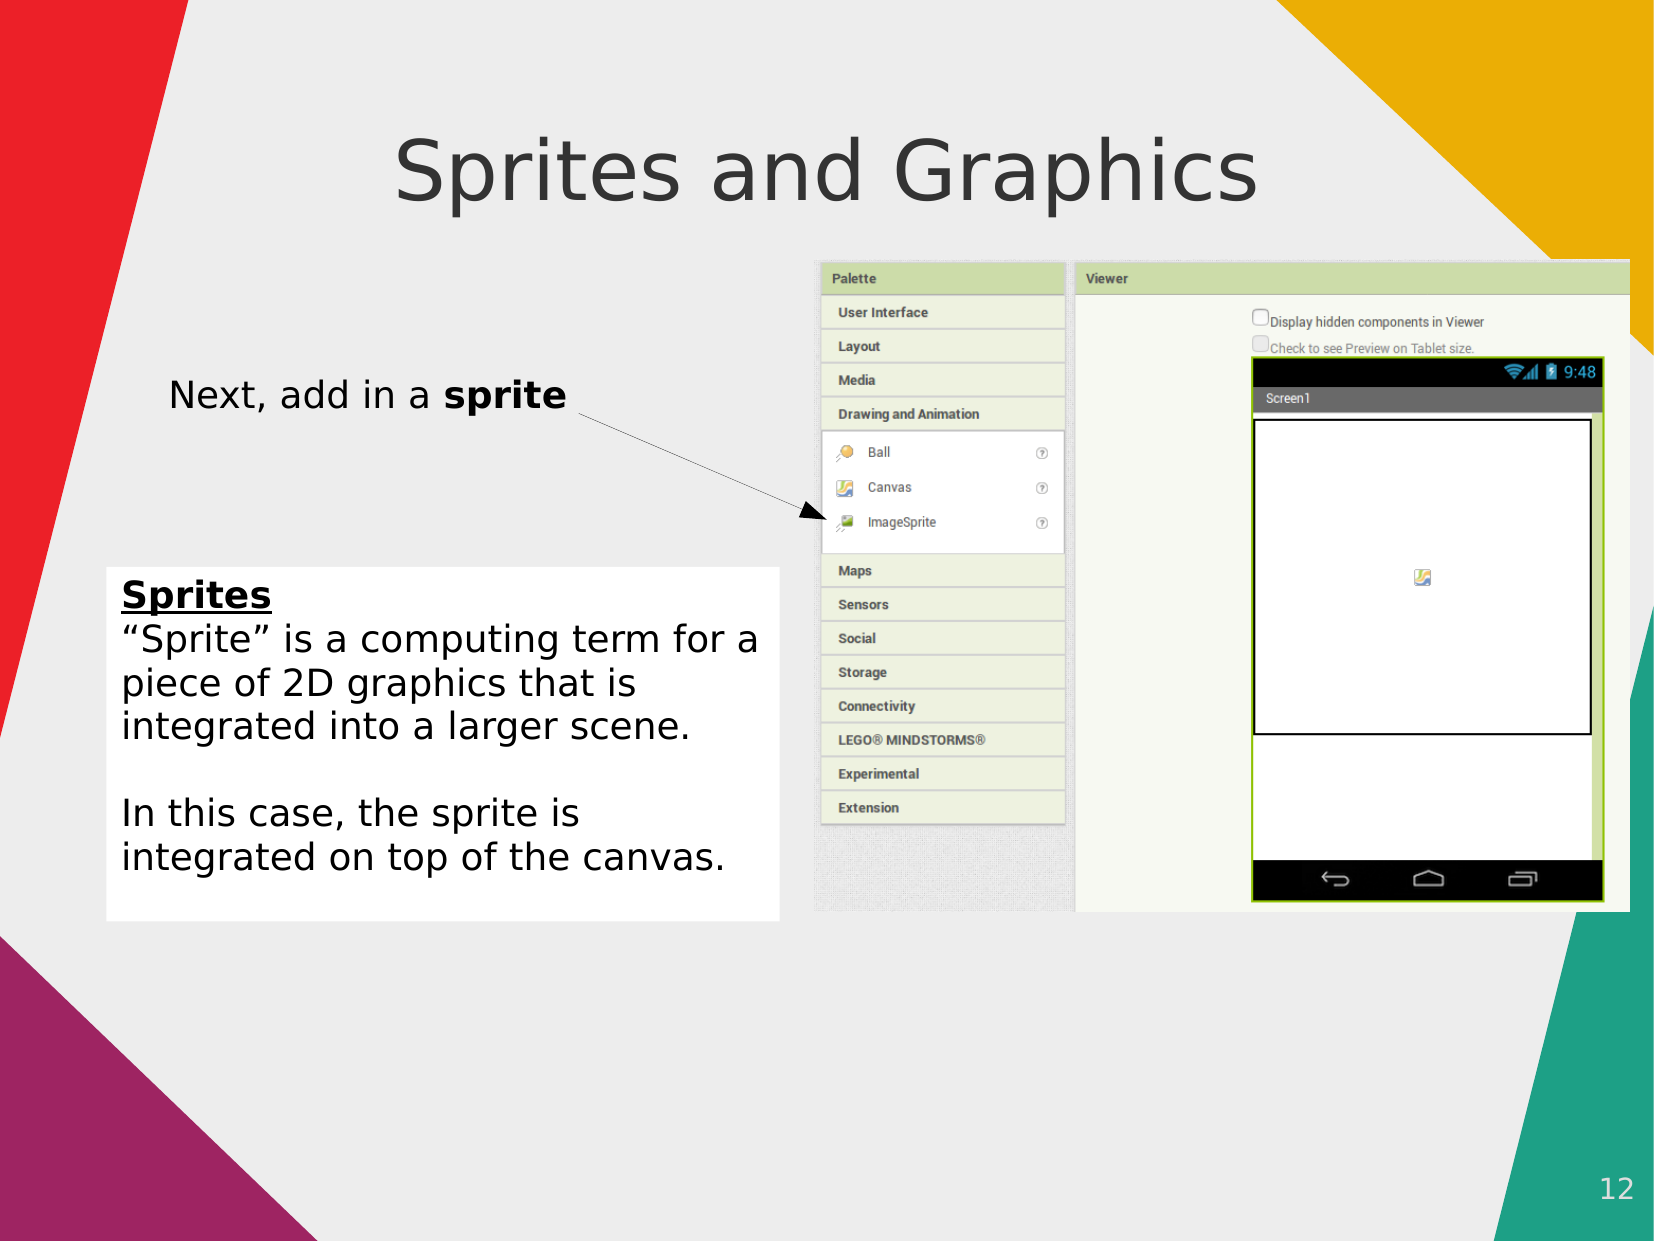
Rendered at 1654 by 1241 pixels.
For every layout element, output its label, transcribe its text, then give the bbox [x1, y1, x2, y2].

text_box Sprites “Sprite” is a computing term for a piece of 2D graphics that is integrated into a larger scene. In this case, the sprite is integrated on top of the canvas. [106, 566, 780, 922]
picture [814, 259, 1630, 912]
title Sprites and Graphics [114, 73, 1539, 271]
text_box Next, add in a sprite [153, 366, 674, 425]
